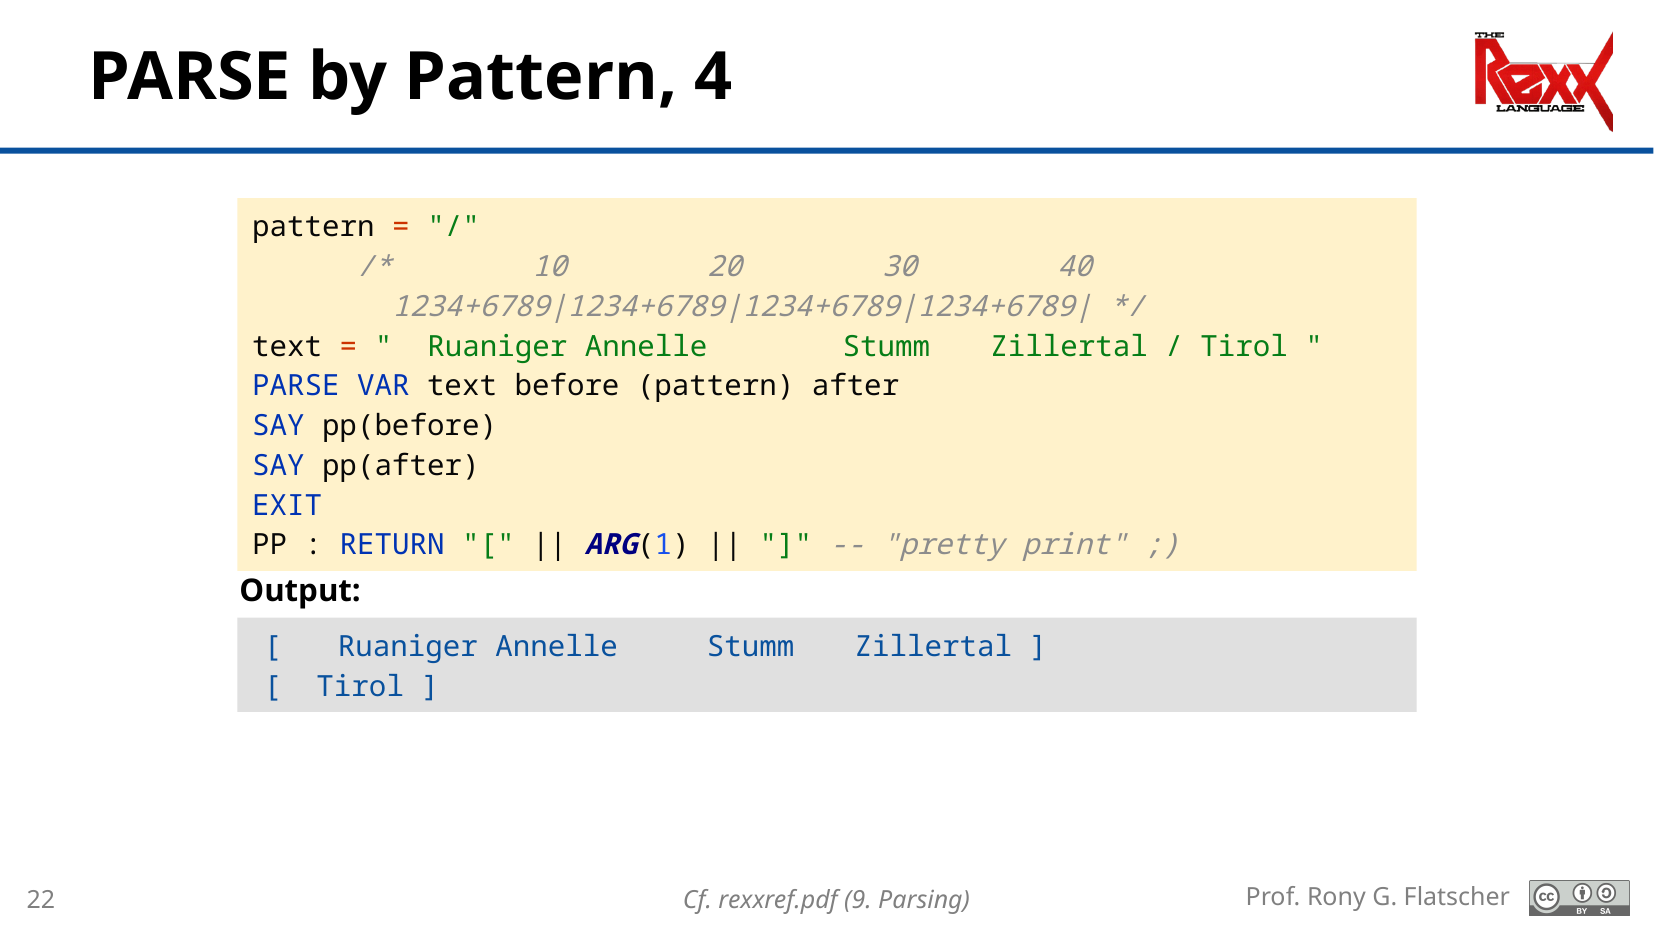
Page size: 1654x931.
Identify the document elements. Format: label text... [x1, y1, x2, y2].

text_box pattern = "/" /* 10 20 30 40 1234+6789|1234+6789|1234+6789|1234+6789| */ text = " Ruaniger Annelle Stumm Zillertal / Tirol " PARSE VAR text before (pattern) after SAY pp(before) SAY pp(after) EXIT PP : RETURN "[" || ARG(1) || "]" -- "pretty print" ;) [237, 198, 1417, 555]
title PARSE by Pattern, 4 [29, 0, 1654, 148]
text_box [ Ruaniger Annelle Stumm Zillertal ] [ Tirol ] [237, 617, 1417, 709]
text_box Output: [224, 561, 390, 617]
text_box Cf. rexxref.pdf (9. Parsing) [0, 874, 1654, 922]
